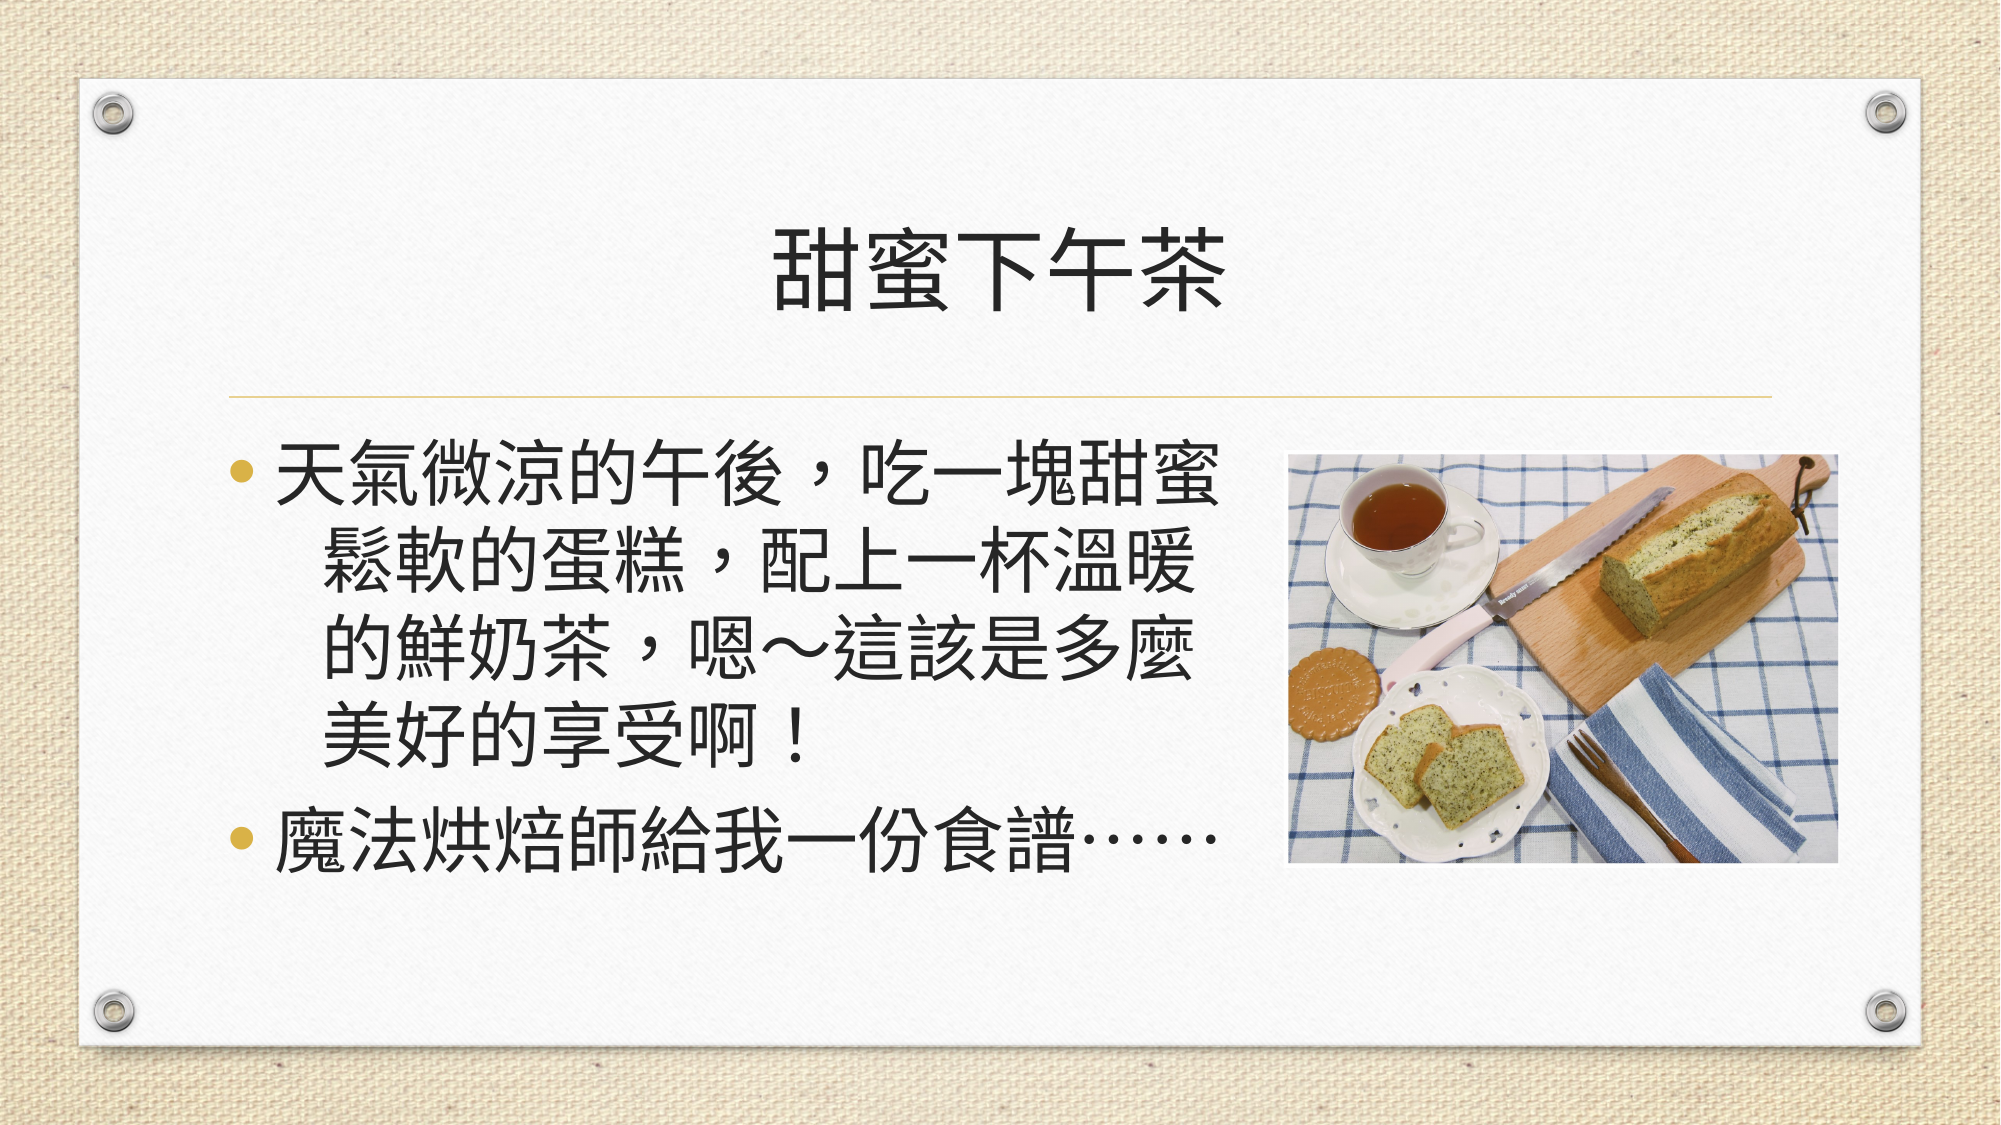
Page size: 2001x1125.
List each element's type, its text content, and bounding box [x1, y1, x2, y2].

picture [1283, 450, 1840, 868]
list 天氣微涼的午後，吃一塊甜蜜鬆軟的蛋糕，配上一杯溫暖的鮮奶茶，嗯～這該是多麼美好的享受啊！ 魔法烘焙師給我一份食譜…… [212, 419, 1284, 964]
title 甜蜜下午茶 [212, 161, 1788, 376]
